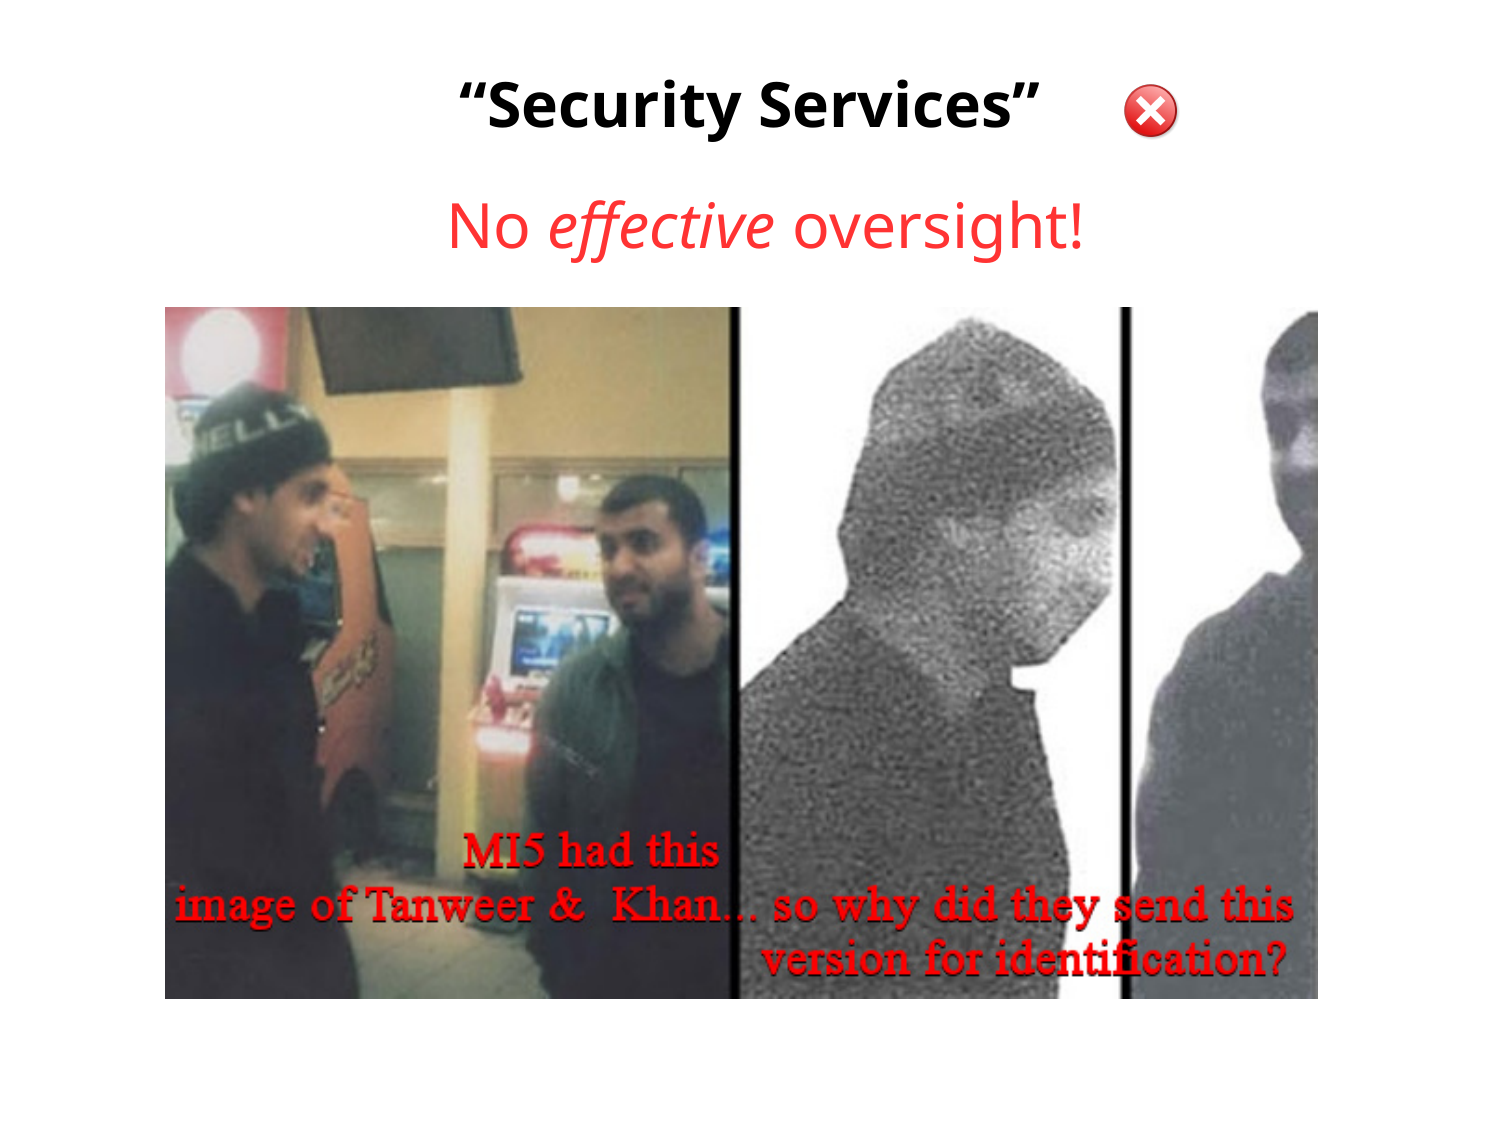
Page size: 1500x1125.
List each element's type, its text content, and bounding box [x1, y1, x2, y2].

text_box No effective oversight! [304, 184, 1227, 307]
text_box “Security Services” [135, 64, 1366, 224]
picture [165, 307, 1318, 999]
picture [1120, 80, 1181, 141]
